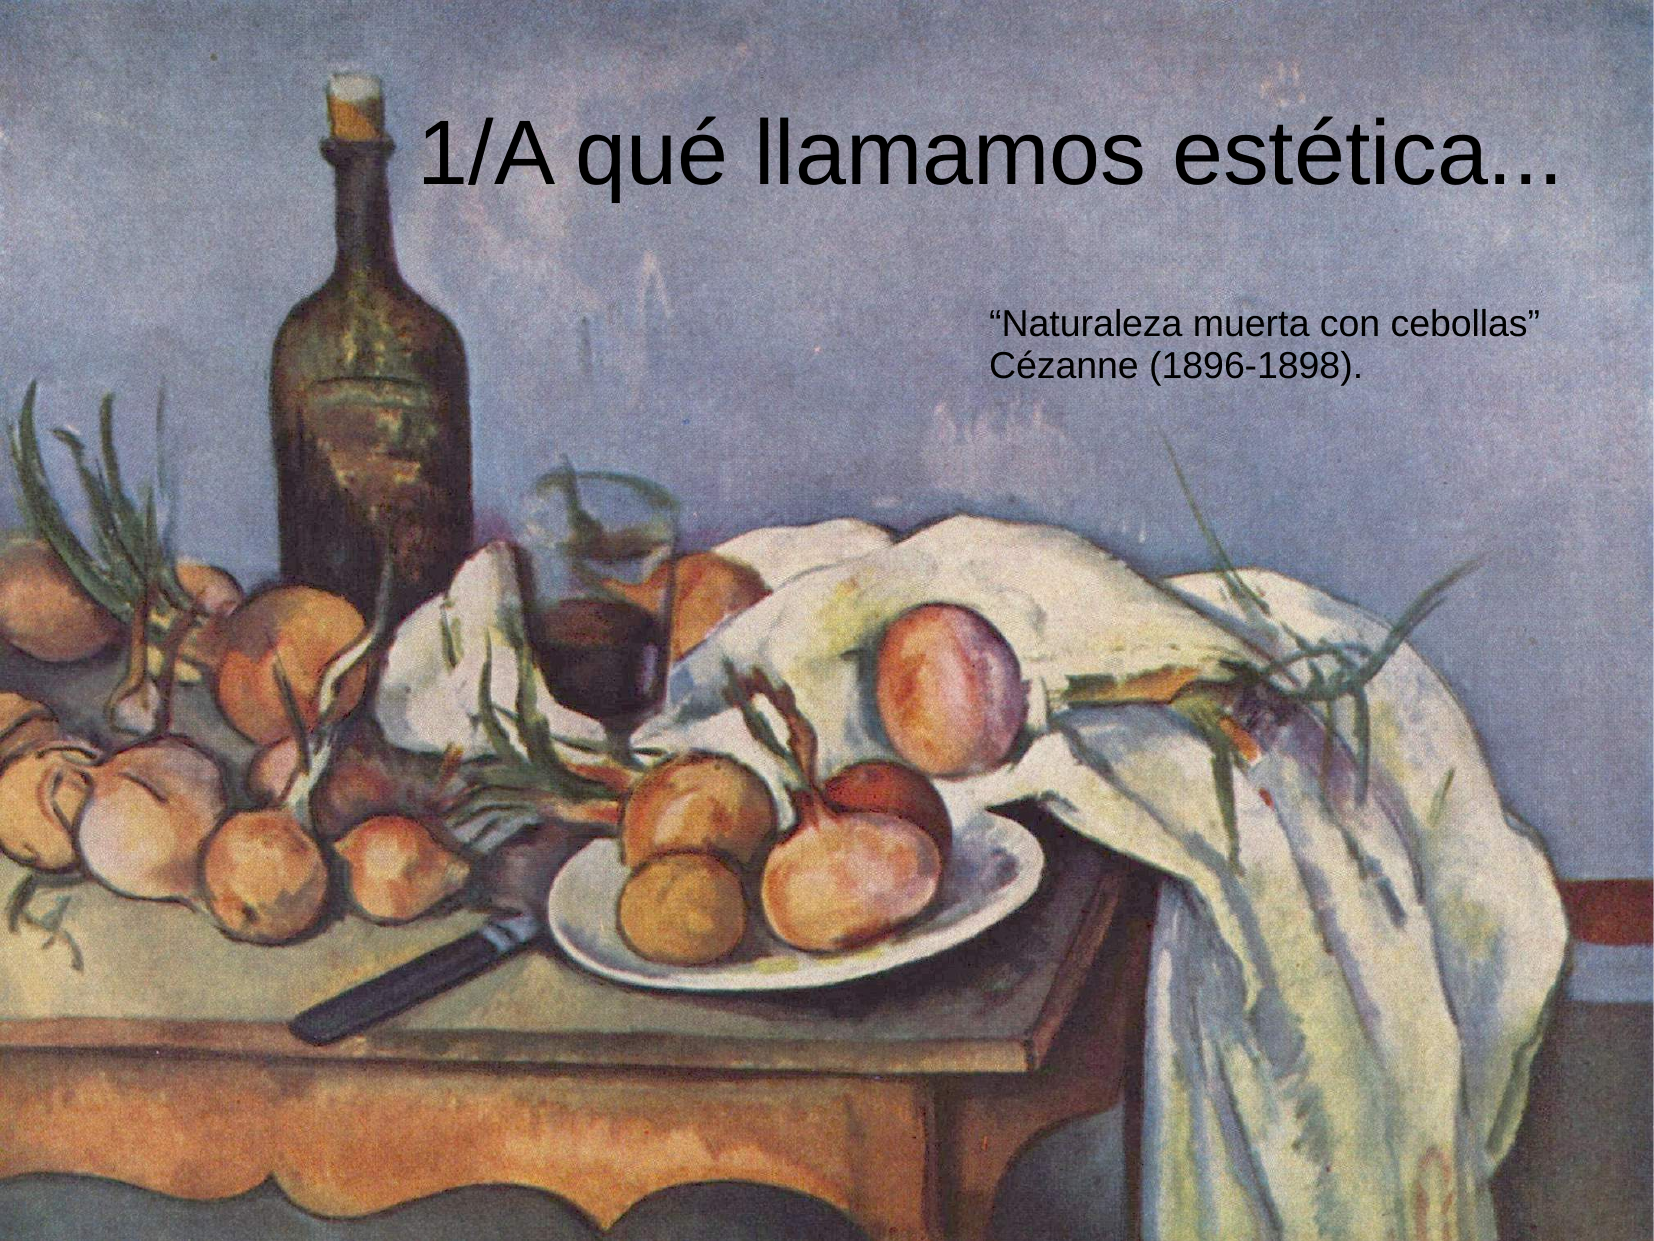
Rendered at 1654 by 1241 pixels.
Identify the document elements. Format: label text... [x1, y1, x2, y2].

title 1/A qué llamamos estética... [413, 49, 1571, 257]
text_box “Naturaleza muerta con cebollas” Cézanne (1896-1898). [974, 295, 1557, 395]
picture [0, 0, 1654, 1241]
